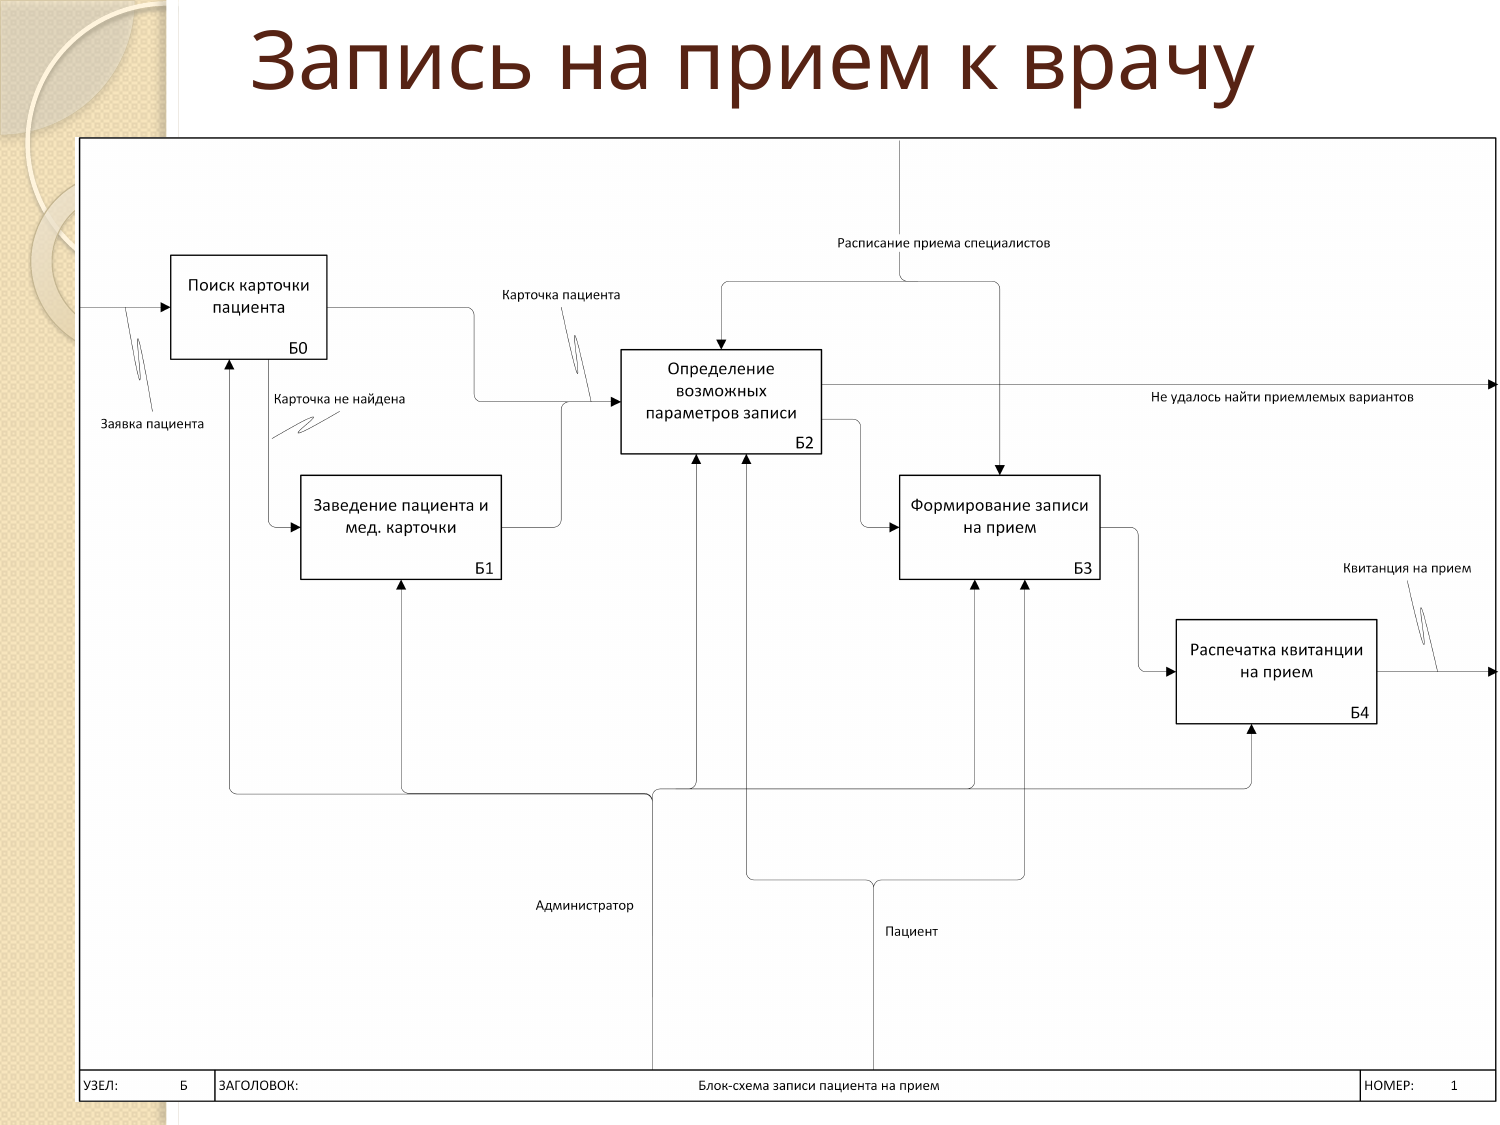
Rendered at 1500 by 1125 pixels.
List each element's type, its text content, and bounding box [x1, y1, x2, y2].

picture [136, 0, 166, 4]
picture [0, 13, 1499, 1125]
title Запись на прием к врачу [235, 0, 1466, 114]
